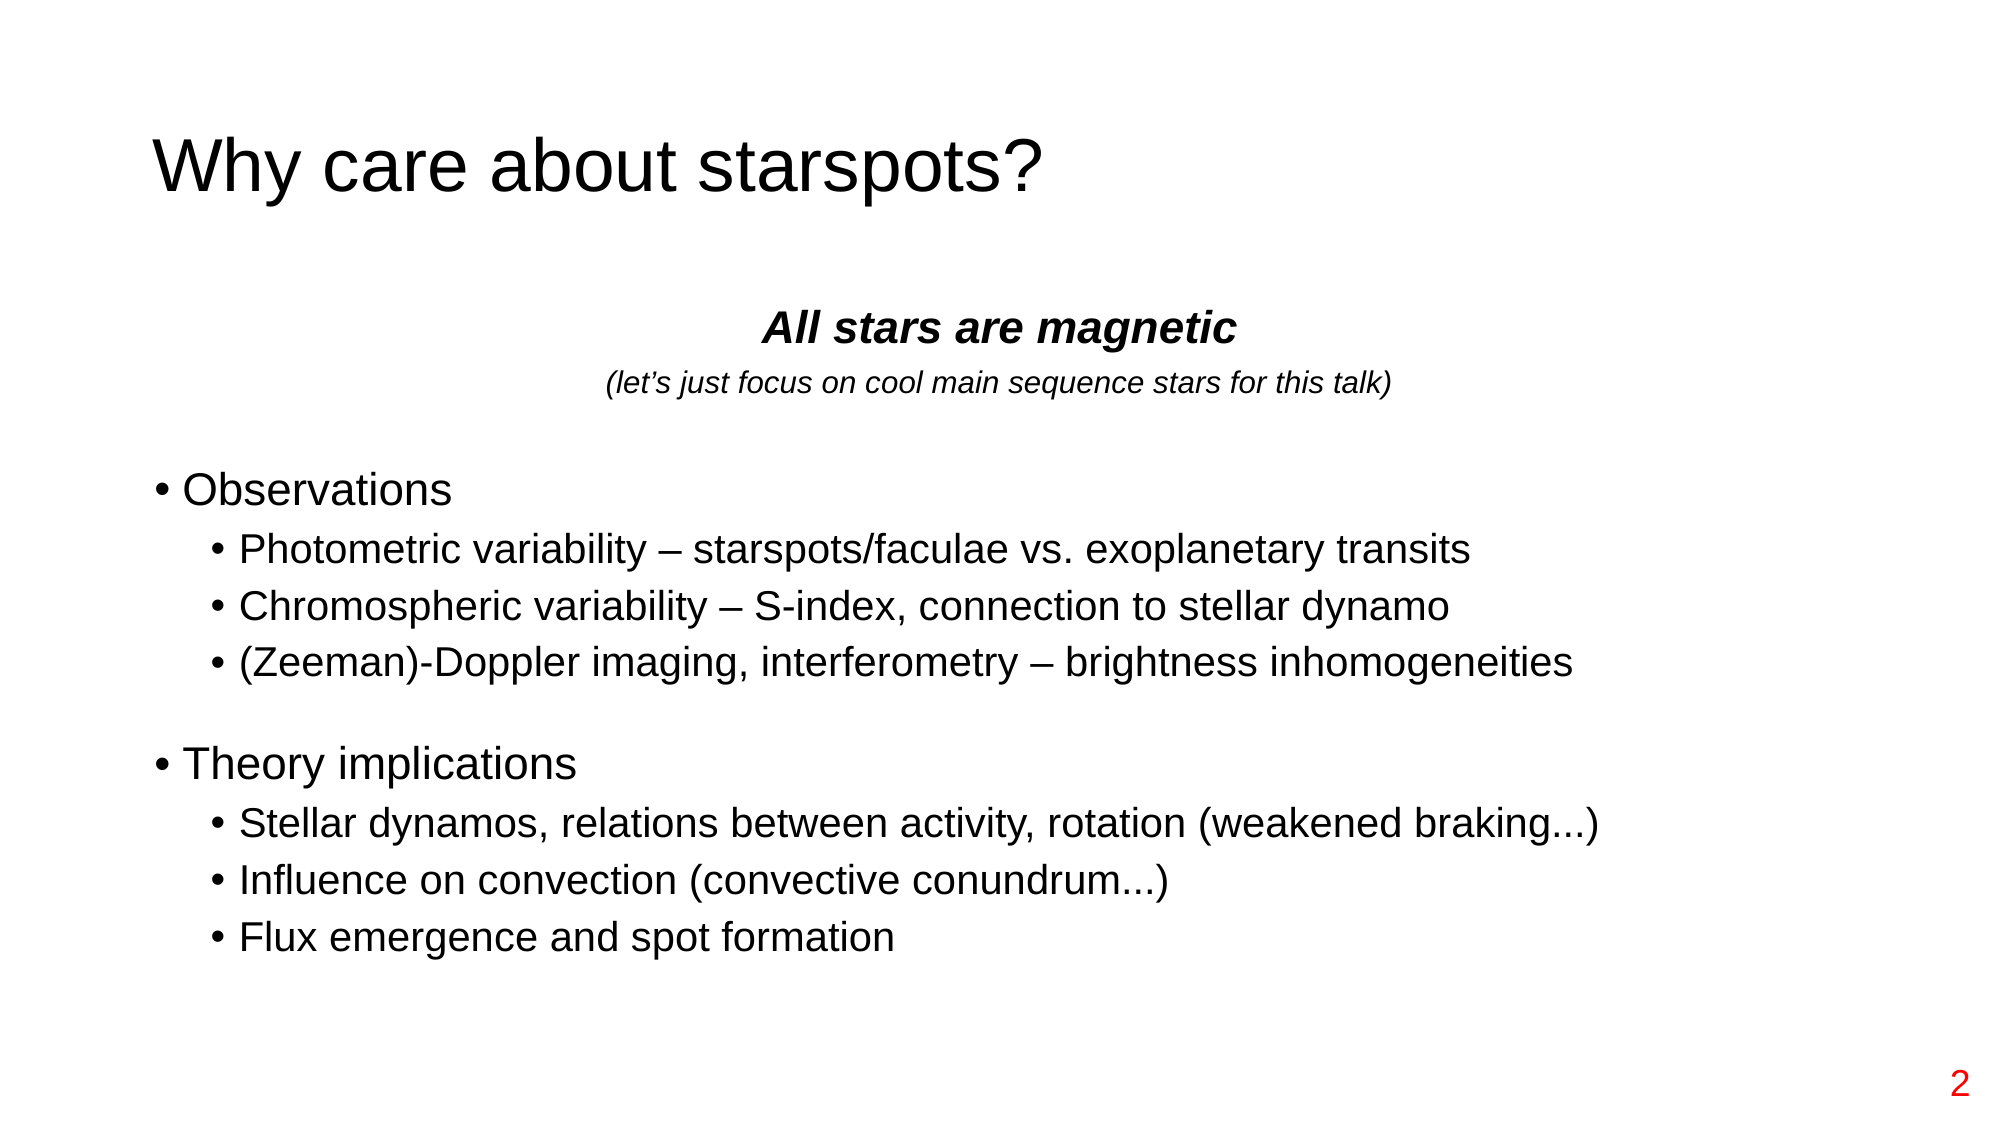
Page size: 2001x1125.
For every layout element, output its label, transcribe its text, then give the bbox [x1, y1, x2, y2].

text_box All stars are magnetic (let’s just focus on cool main sequence stars for this talk) Observations Photometric variability – starspots/faculae vs. exoplanetary transits Chromospheric variability – S-index, connection to stellar dynamo (Zeeman)-Doppler imaging, interferometry – brightness inhomogeneities Theory implications Stellar dynamos, relations between activity, rotation (weakened braking...) Influence on convection (convective conundrum...) Flux emergence and spot formation [137, 299, 1863, 1014]
text_box <number> [1935, 1055, 2001, 1125]
text_box Why care about starspots? [137, 59, 1863, 278]
